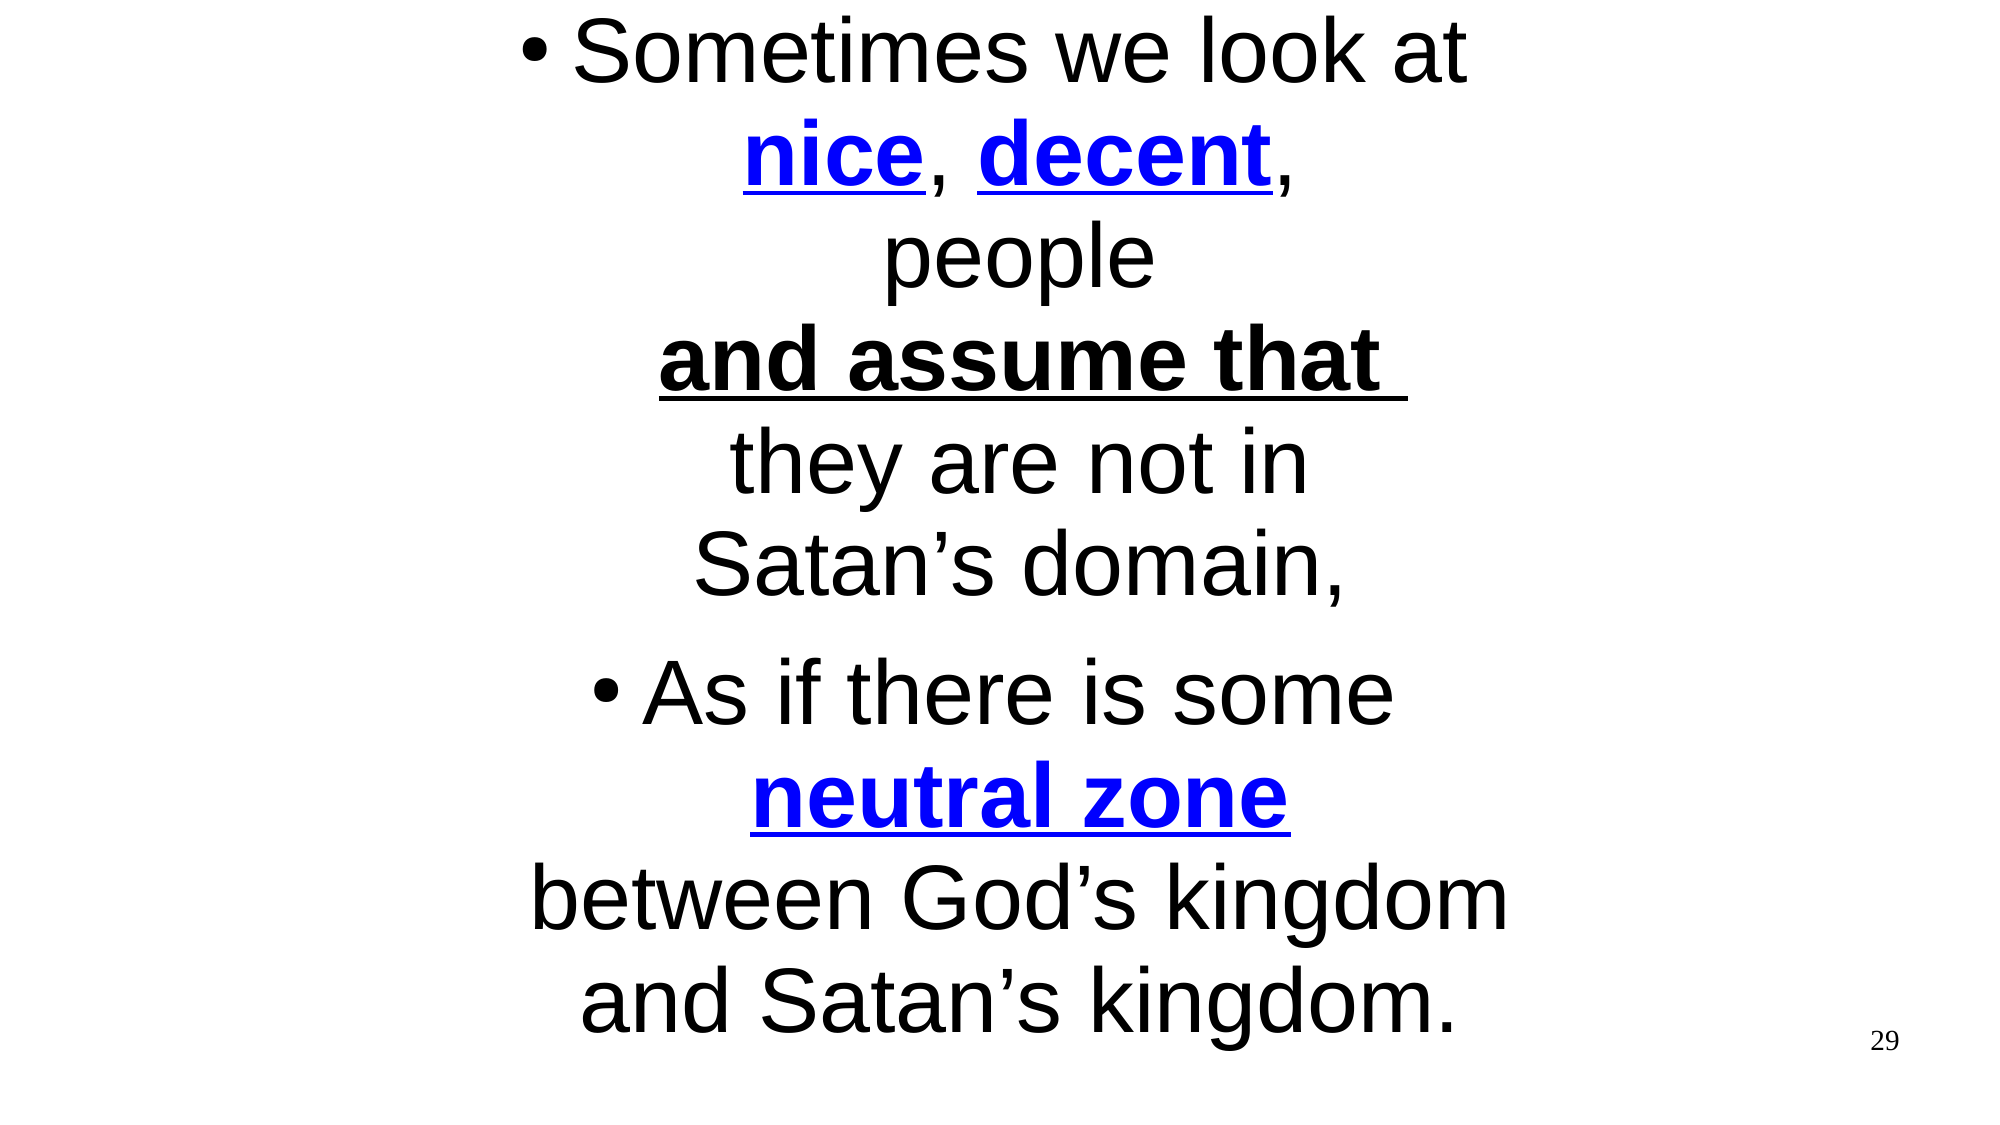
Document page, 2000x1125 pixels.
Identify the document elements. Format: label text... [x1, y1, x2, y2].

list Sometimes we look at nice, decent, people and assume that they are not in Satan’s domain, As if there is some neutral zone between God’s kingdom and Satan’s kingdom. [0, 0, 1996, 1123]
